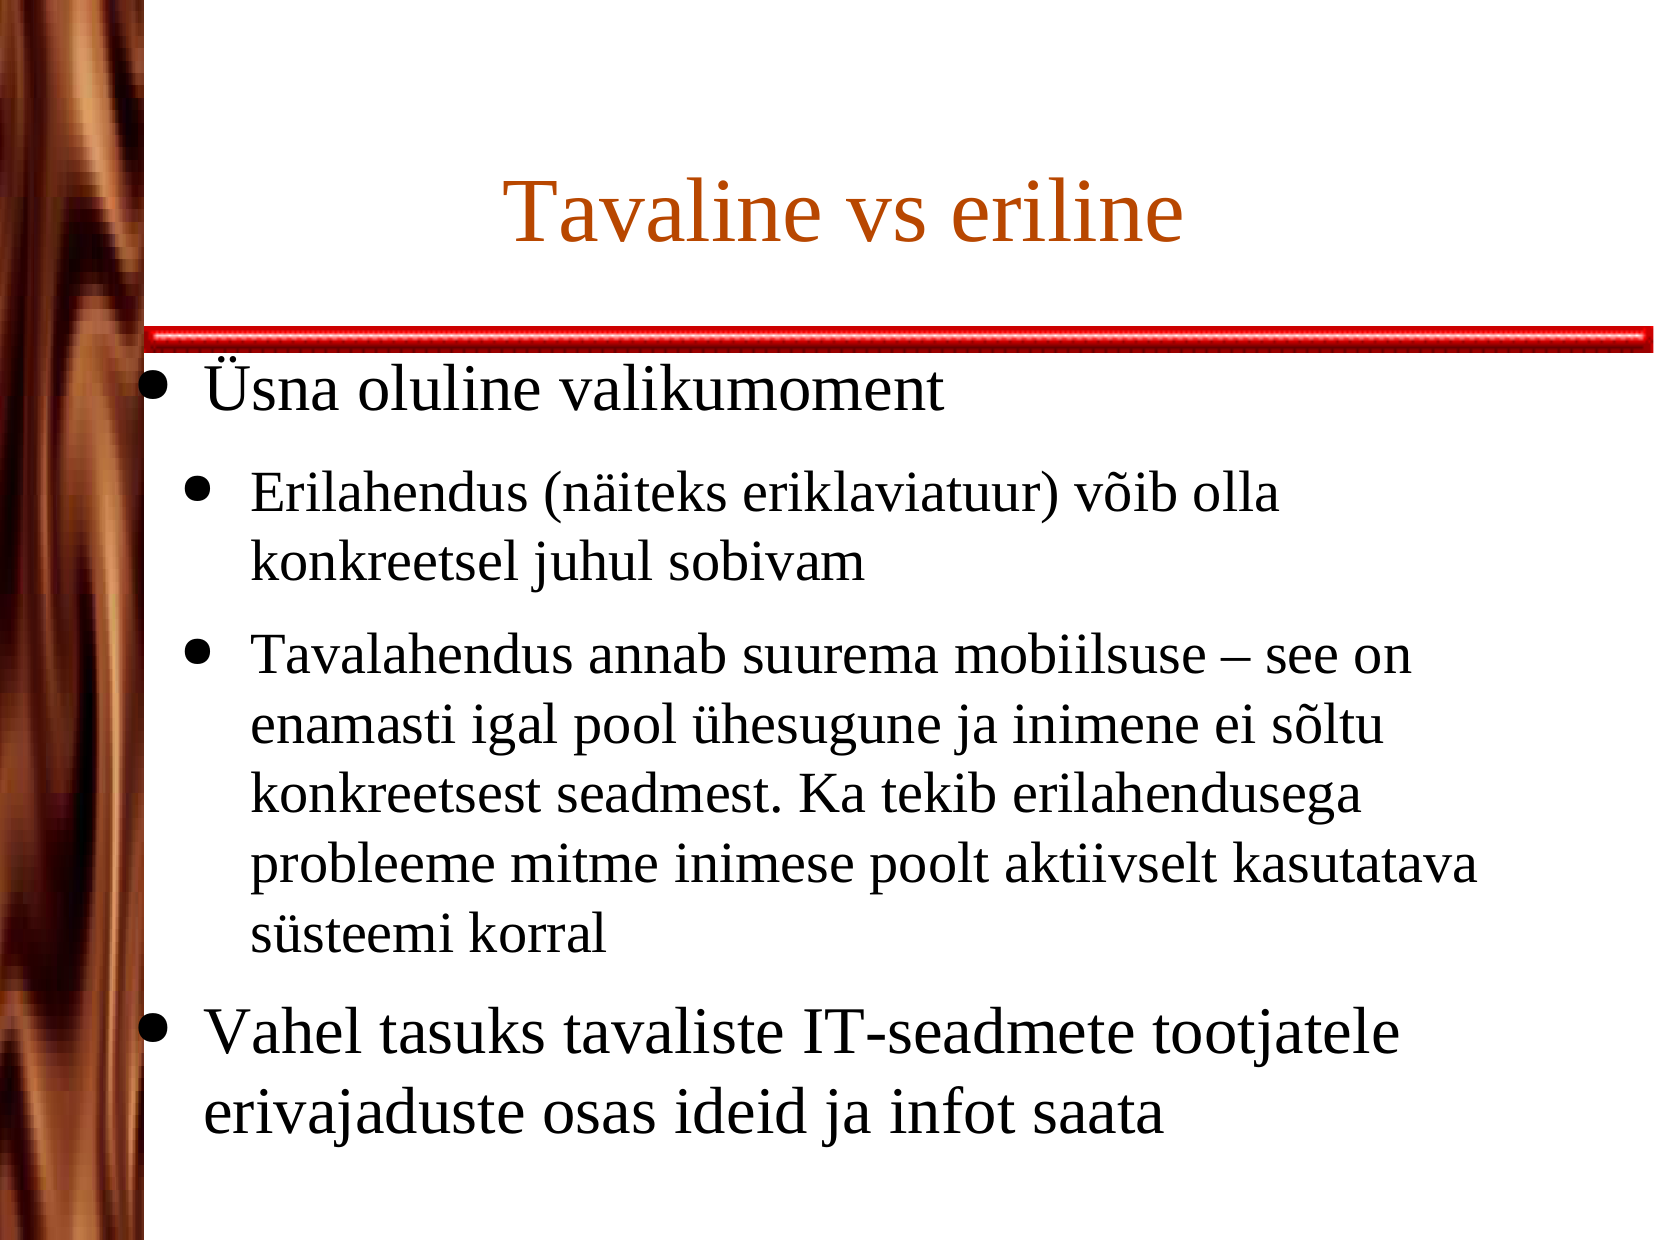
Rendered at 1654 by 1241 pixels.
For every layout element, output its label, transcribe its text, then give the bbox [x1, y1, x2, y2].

picture [0, 0, 1654, 1240]
list Üsna oluline valikumoment Erilahendus (näiteks eriklaviatuur) võib olla konkreetsel juhul sobivam Tavalahendus annab suurema mobiilsuse – see on enamasti igal pool ühesugune ja inimene ei sõltu konkreetsest seadmest. Ka tekib erilahendusega probleeme mitme inimese poolt aktiivselt kasutatava süsteemi korral Vahel tasuks tavaliste IT-seadmete tootjatele erivajaduste osas ideid ja infot saata [121, 344, 1533, 1164]
title Tavaline vs eriline [121, 100, 1533, 312]
